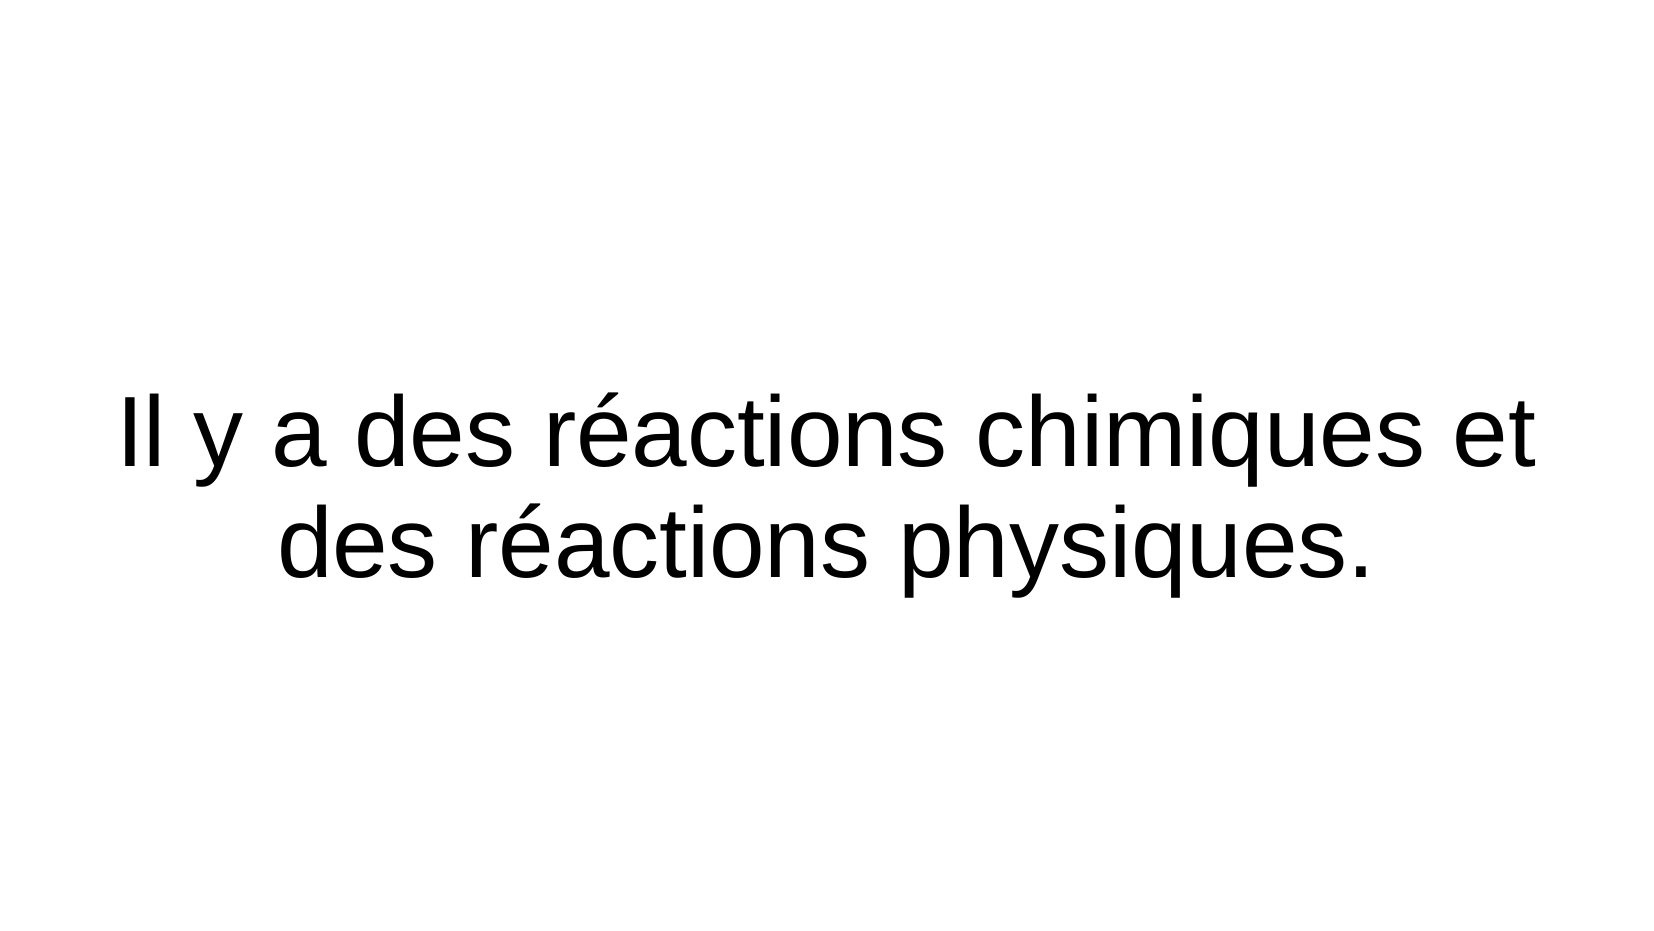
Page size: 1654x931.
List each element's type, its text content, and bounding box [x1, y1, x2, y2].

subtitle Il y a des réactions chimiques et des réactions physiques. [82, 217, 1571, 758]
